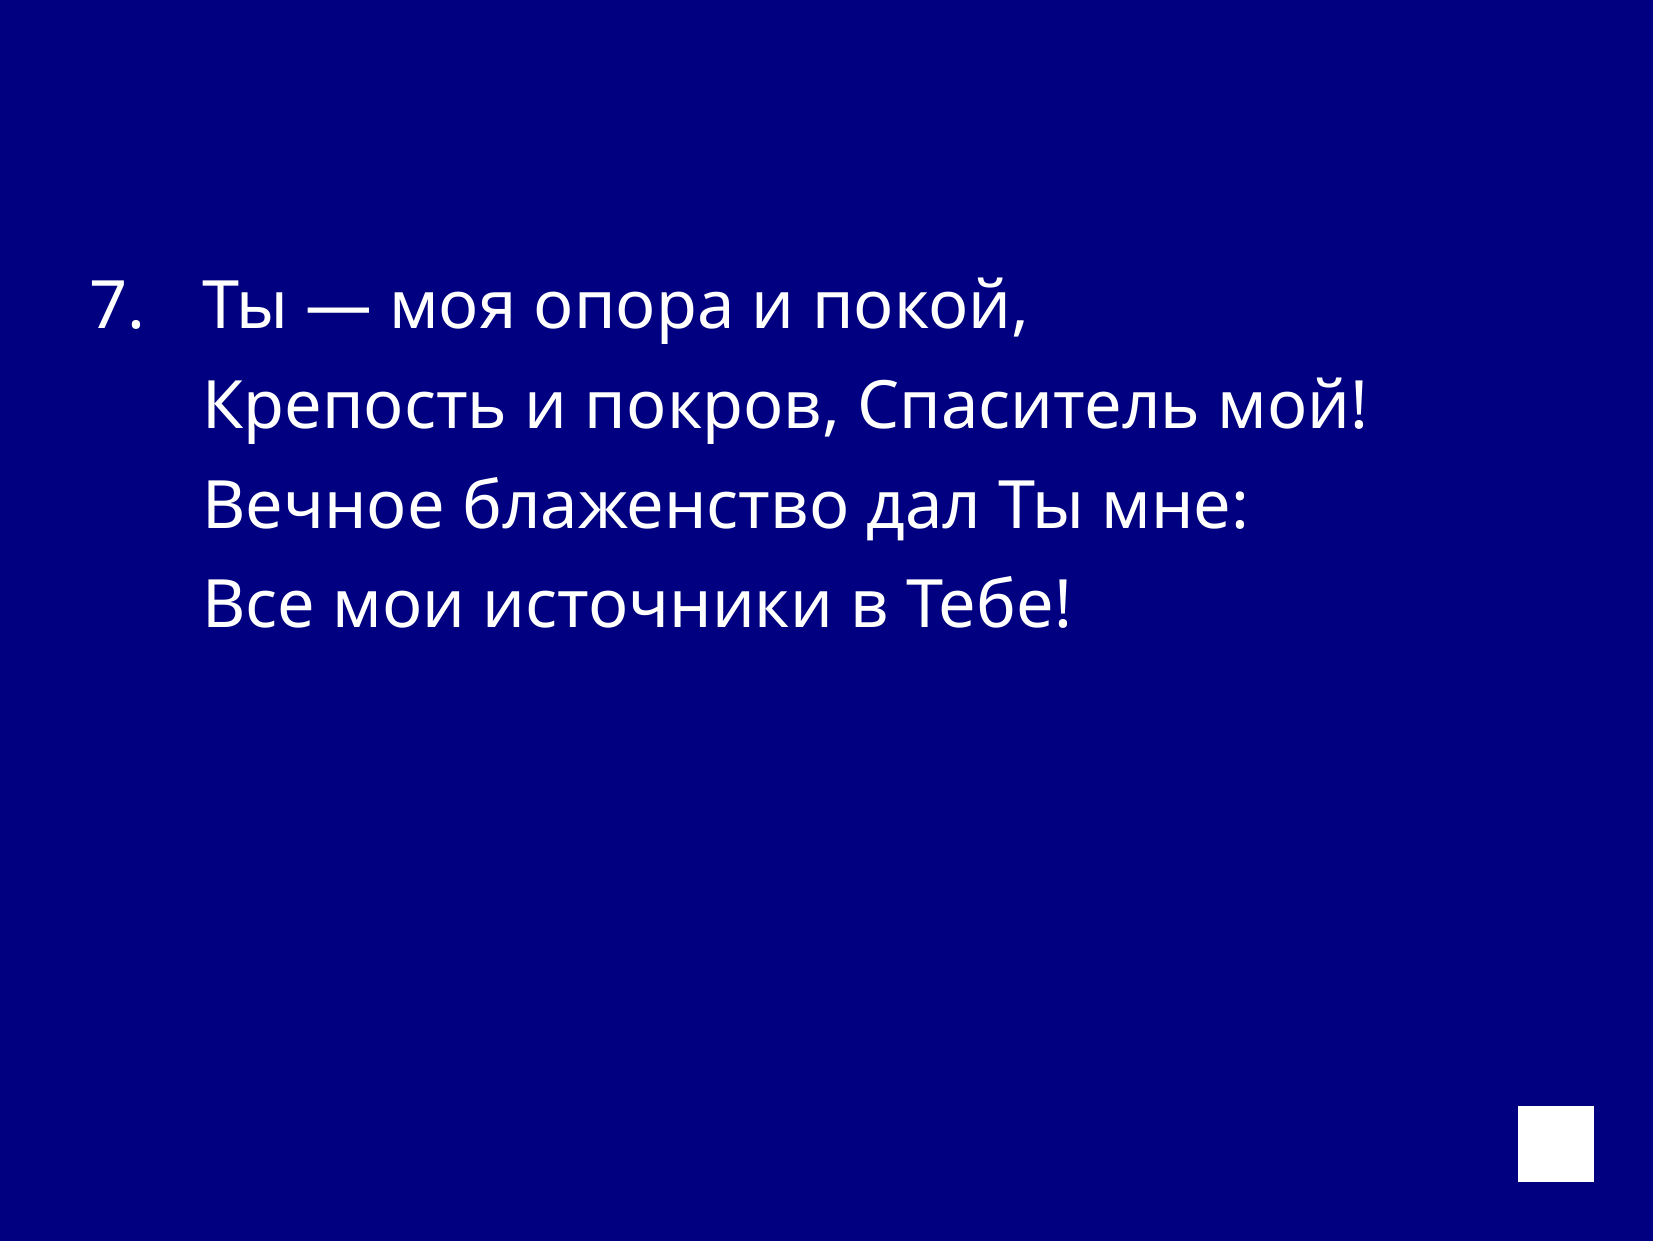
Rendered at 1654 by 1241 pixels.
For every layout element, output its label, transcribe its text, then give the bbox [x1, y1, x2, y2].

text_box 7. Ты — моя опора и покой, Крепость и покров, Спаситель мой! Вечное блаженство дал Ты мне: Все мои источники в Тебе! [75, 150, 1576, 1163]
text_box [1518, 1106, 1594, 1182]
